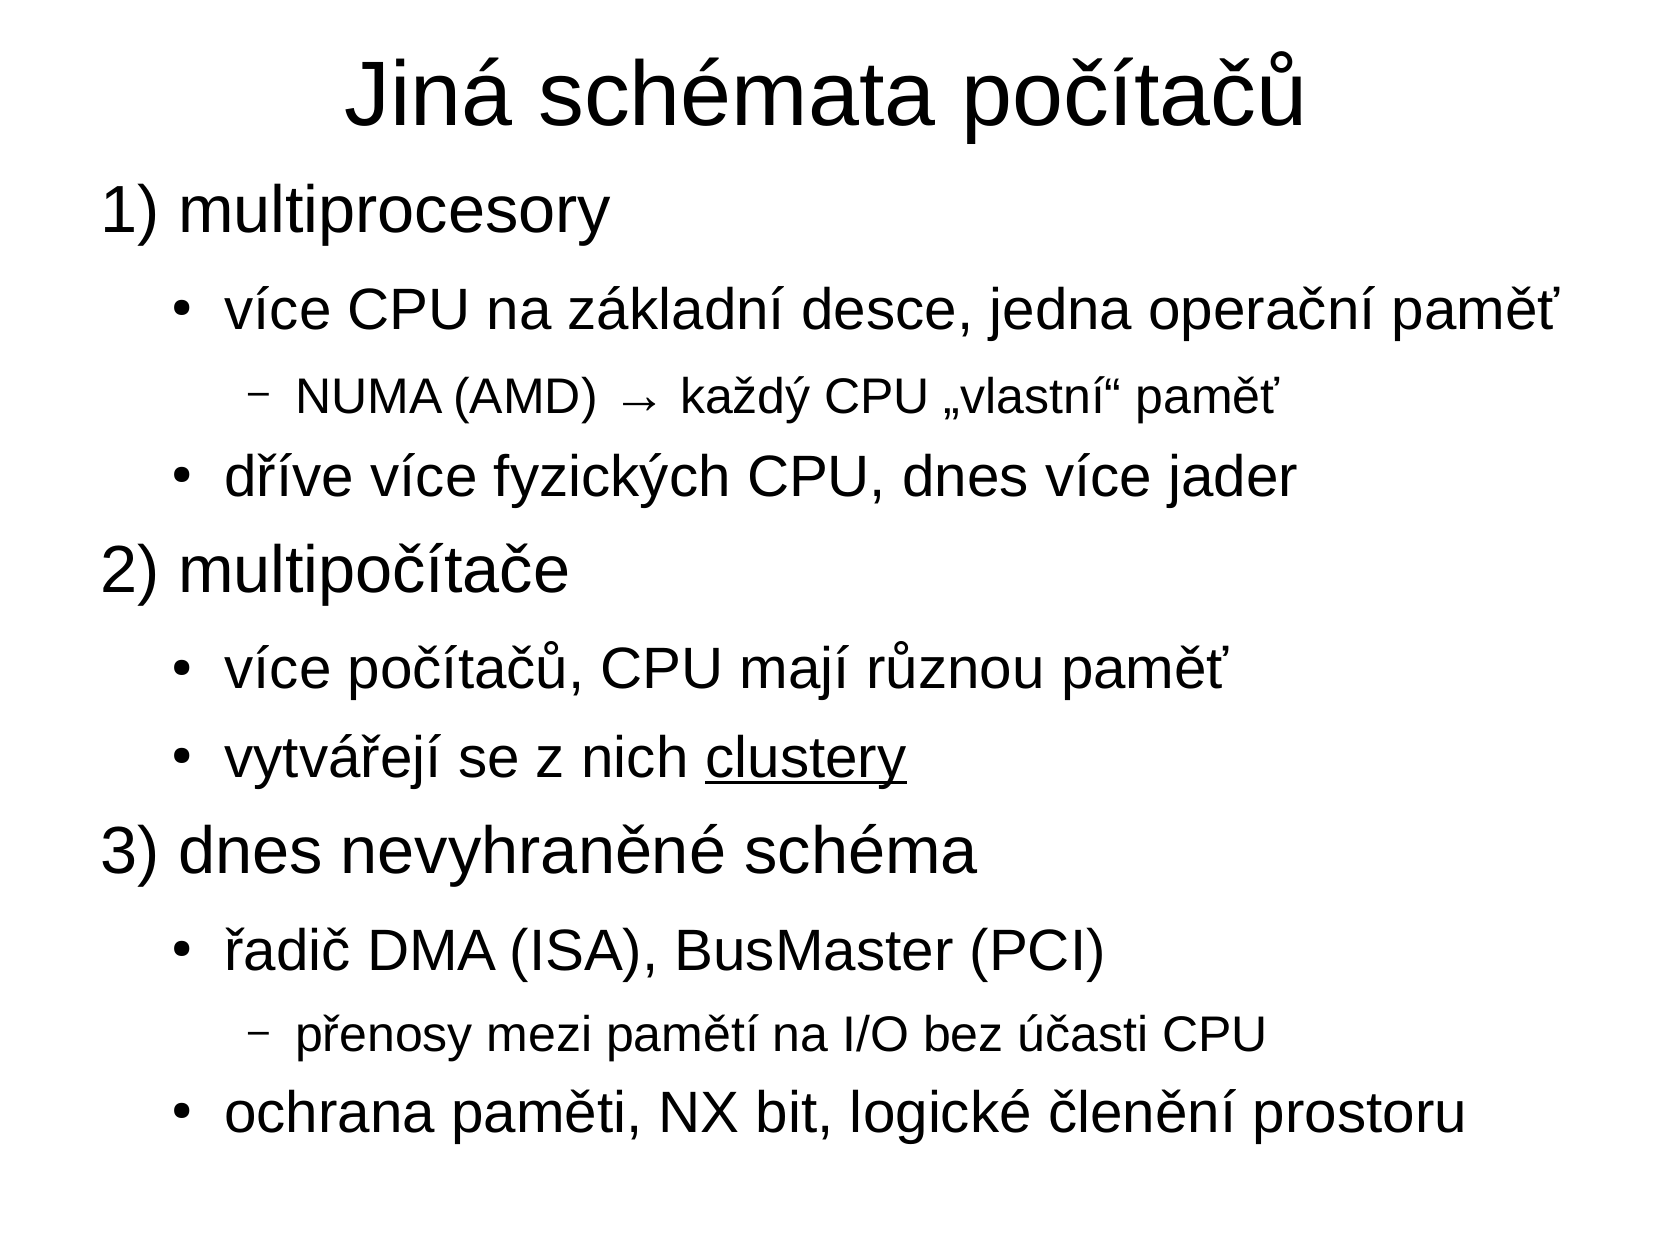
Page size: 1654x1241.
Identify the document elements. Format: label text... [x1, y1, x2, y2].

list multiprocesory více CPU na základní desce, jedna operační paměť NUMA (AMD) → každý CPU „vlastní“ paměť dříve více fyzických CPU, dnes více jader multipočítače více počítačů, CPU mají různou paměť vytvářejí se z nich clustery dnes nevyhraněné schéma řadič DMA (ISA), BusMaster (PCI) přenosy mezi pamětí na I/O bez účasti CPU ochrana paměti, NX bit, logické členění prostoru [82, 172, 1571, 1144]
title Jiná schémata počítačů [82, 0, 1571, 172]
